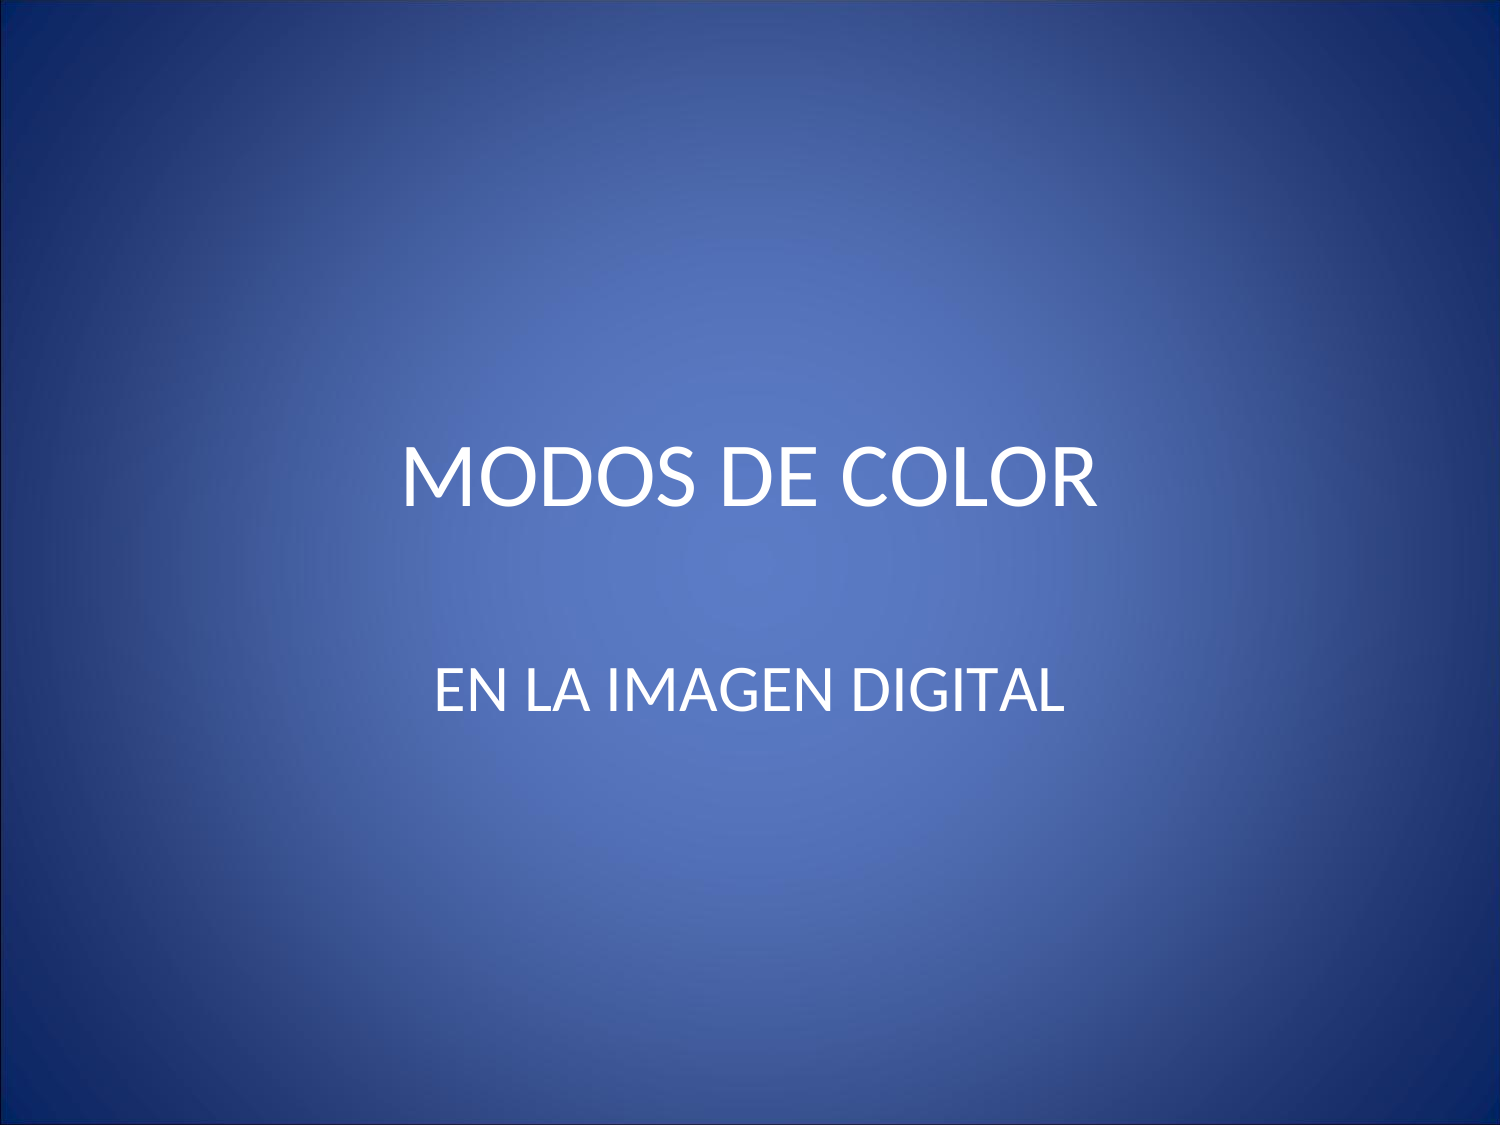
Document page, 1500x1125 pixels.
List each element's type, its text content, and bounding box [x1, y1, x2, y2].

subtitle EN LA IMAGEN DIGITAL [225, 637, 1276, 925]
title MODOS DE COLOR [112, 349, 1388, 591]
picture [0, 0, 1500, 1125]
